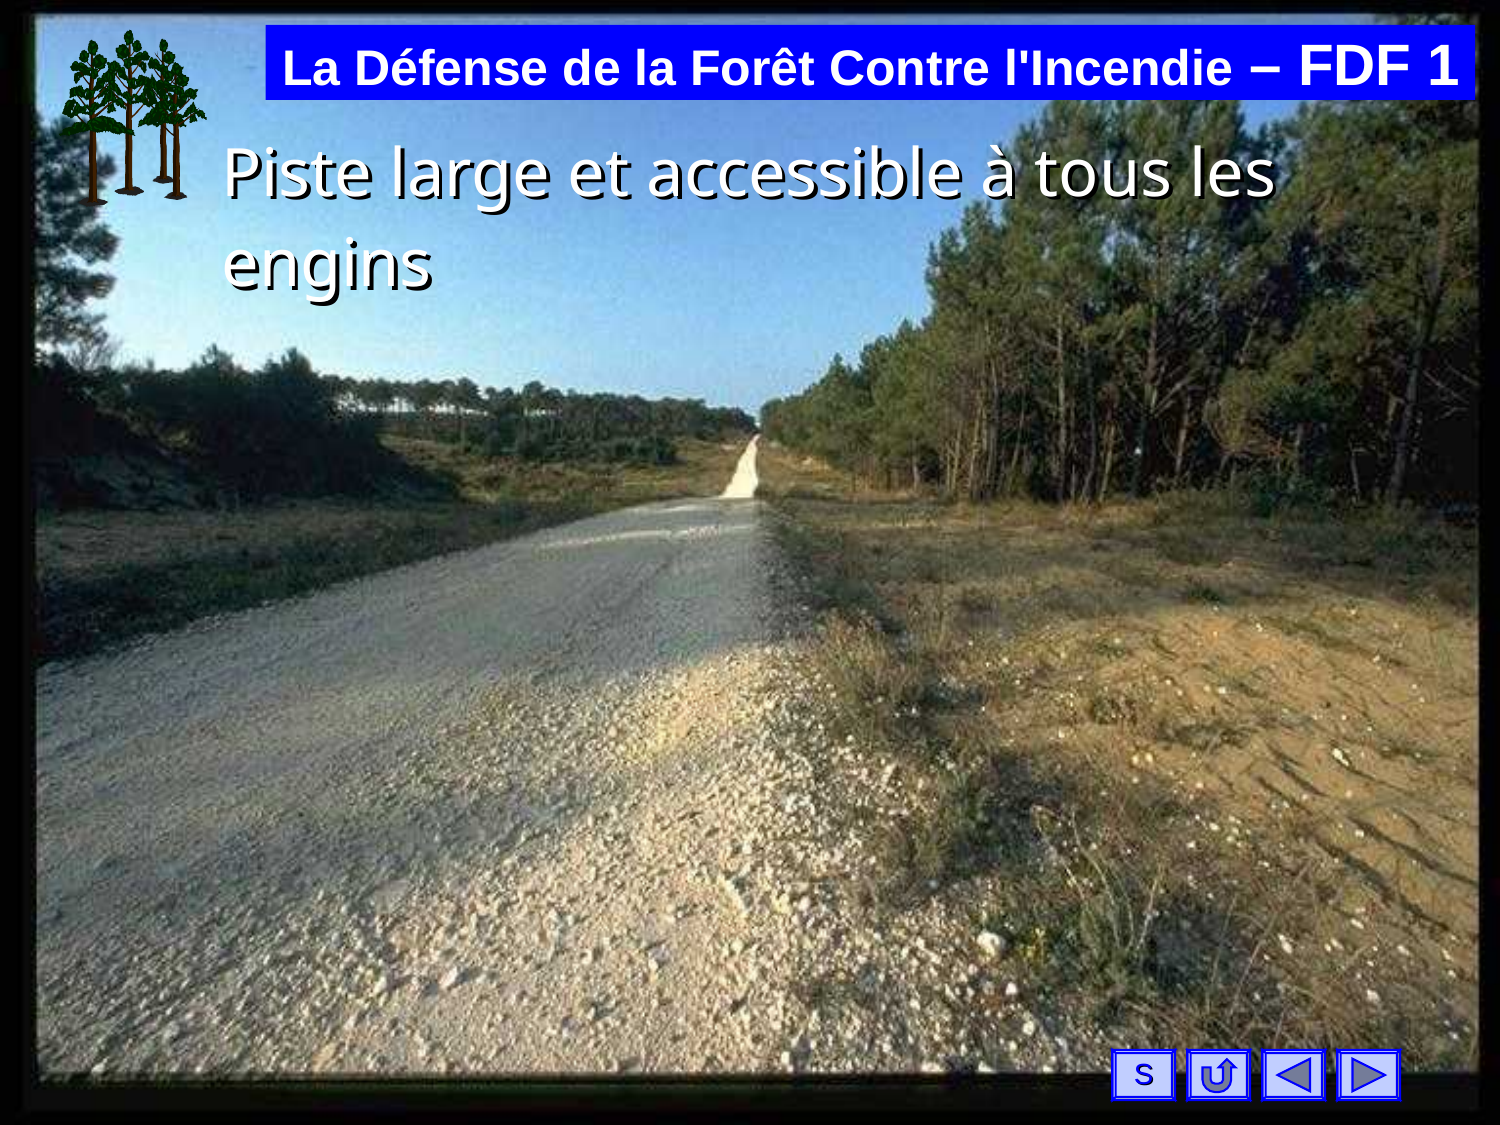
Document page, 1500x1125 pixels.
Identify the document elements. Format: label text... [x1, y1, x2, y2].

picture [0, 0, 1500, 1125]
text_box La Défense de la Forêt Contre l'Incendie – FDF 1 [265, 24, 1476, 100]
text_box Piste large et accessible à tous les engins [206, 117, 1327, 315]
